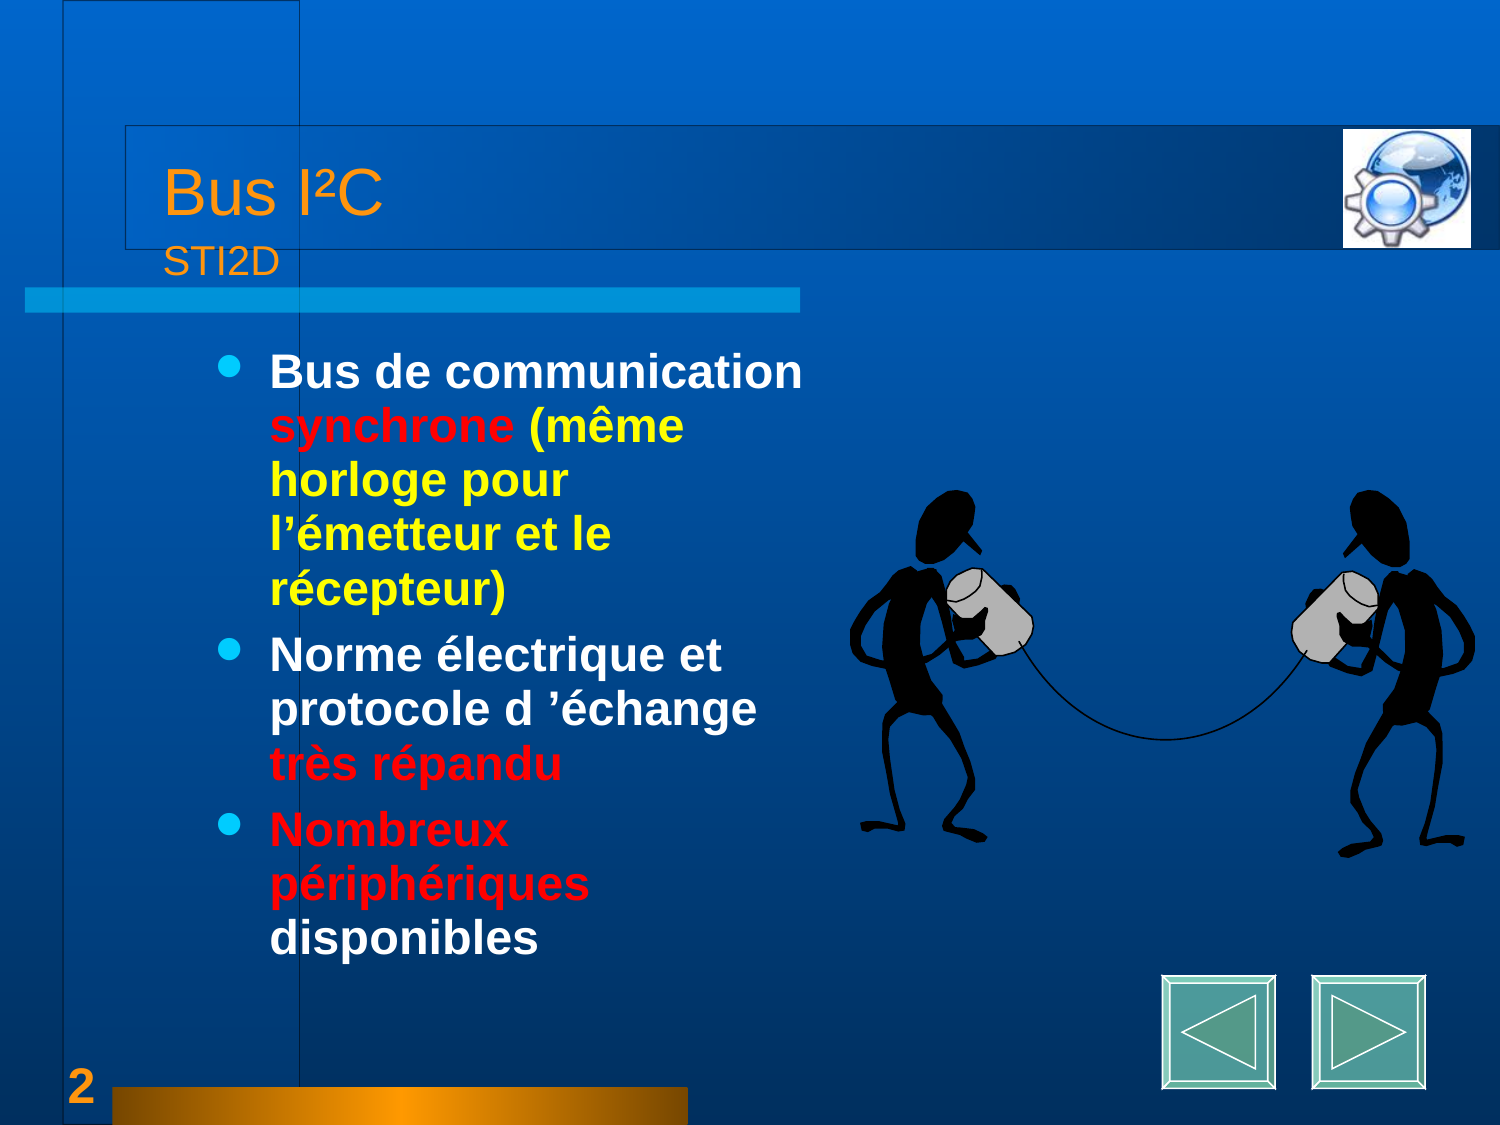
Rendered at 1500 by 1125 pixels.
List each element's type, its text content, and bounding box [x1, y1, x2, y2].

picture [850, 489, 1476, 858]
picture [1343, 129, 1471, 248]
text_box [1163, 975, 1276, 1089]
text_box [1313, 975, 1426, 1089]
list Bus de communication synchrone (même horloge pour l’émetteur et le récepteur) Norme électrique et protocole d ’échange très répandu Nombreux périphériques disponibles [200, 336, 826, 1012]
